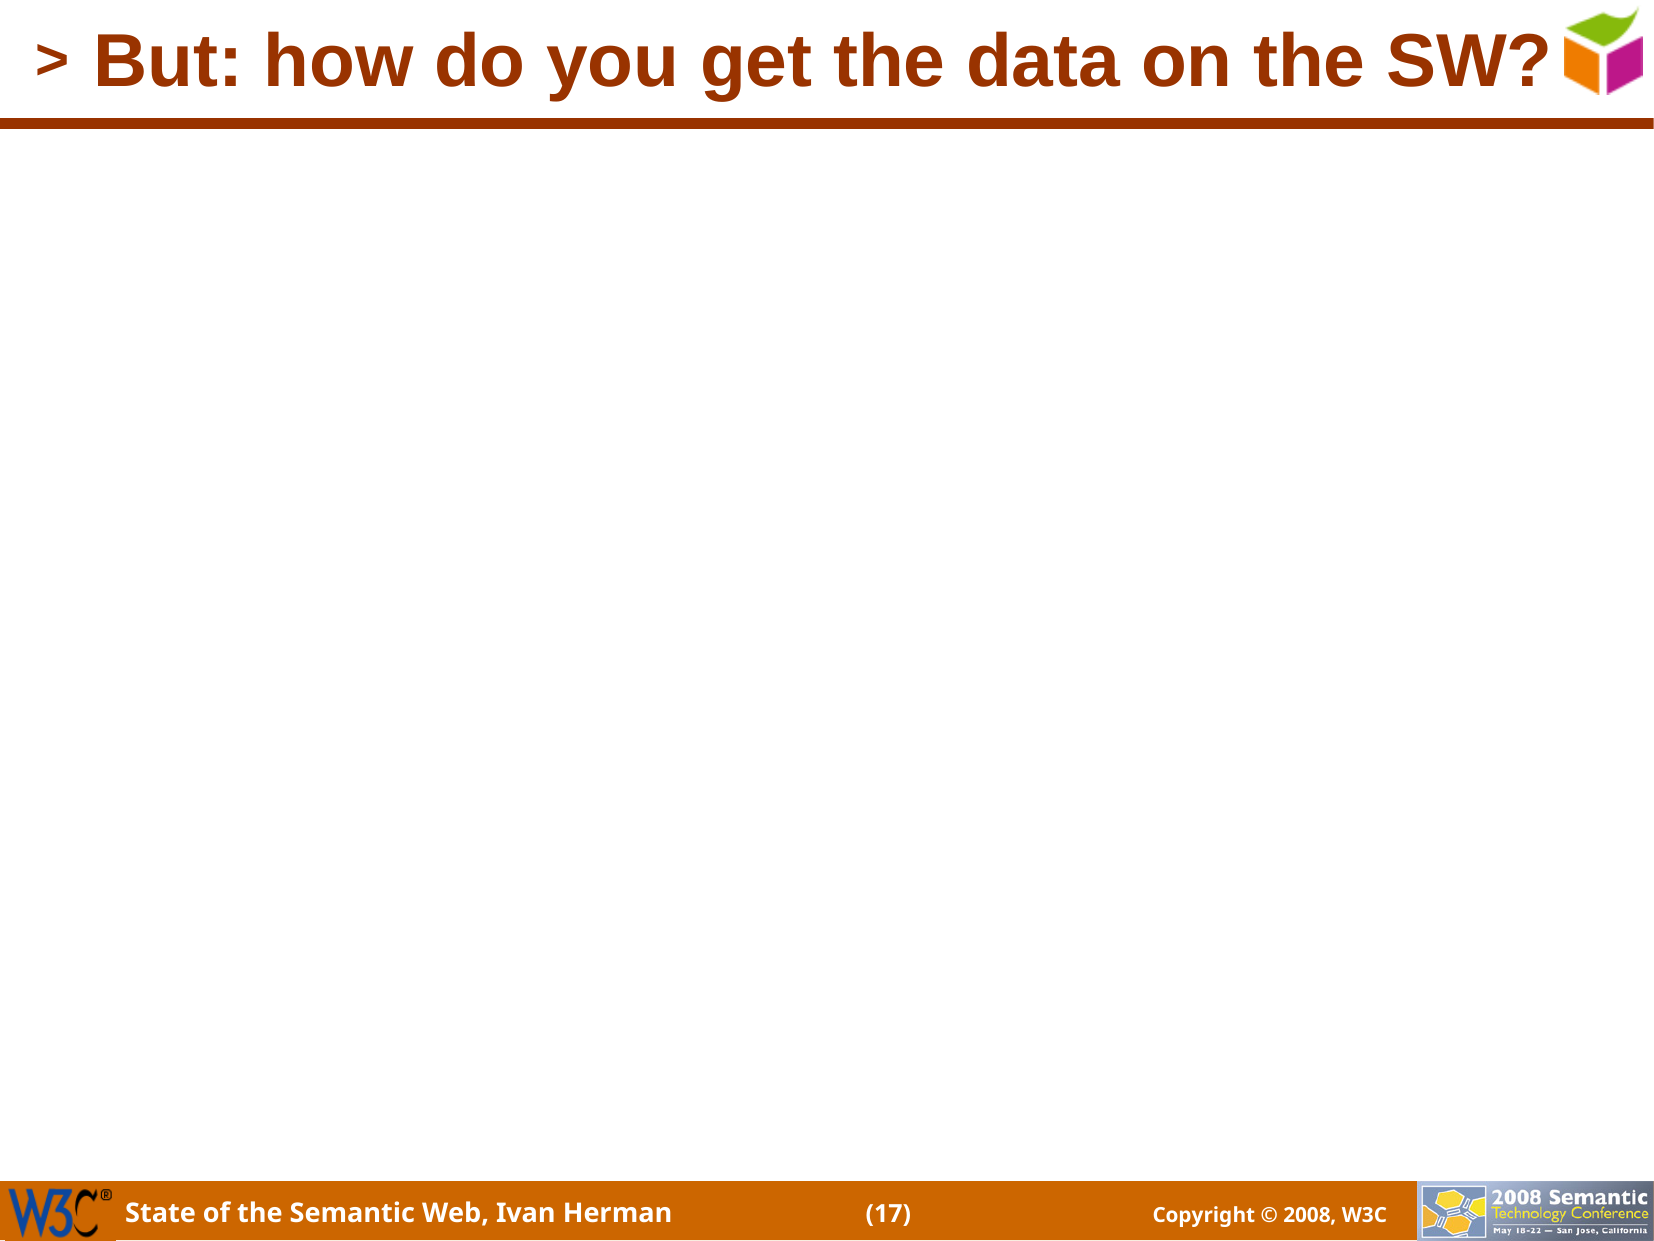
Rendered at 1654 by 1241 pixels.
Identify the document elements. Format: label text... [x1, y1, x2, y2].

picture [1417, 1181, 1654, 1241]
picture [5, 1186, 116, 1241]
title But: how do you get the data on the SW? [93, 0, 1565, 119]
picture [1565, 5, 1643, 95]
